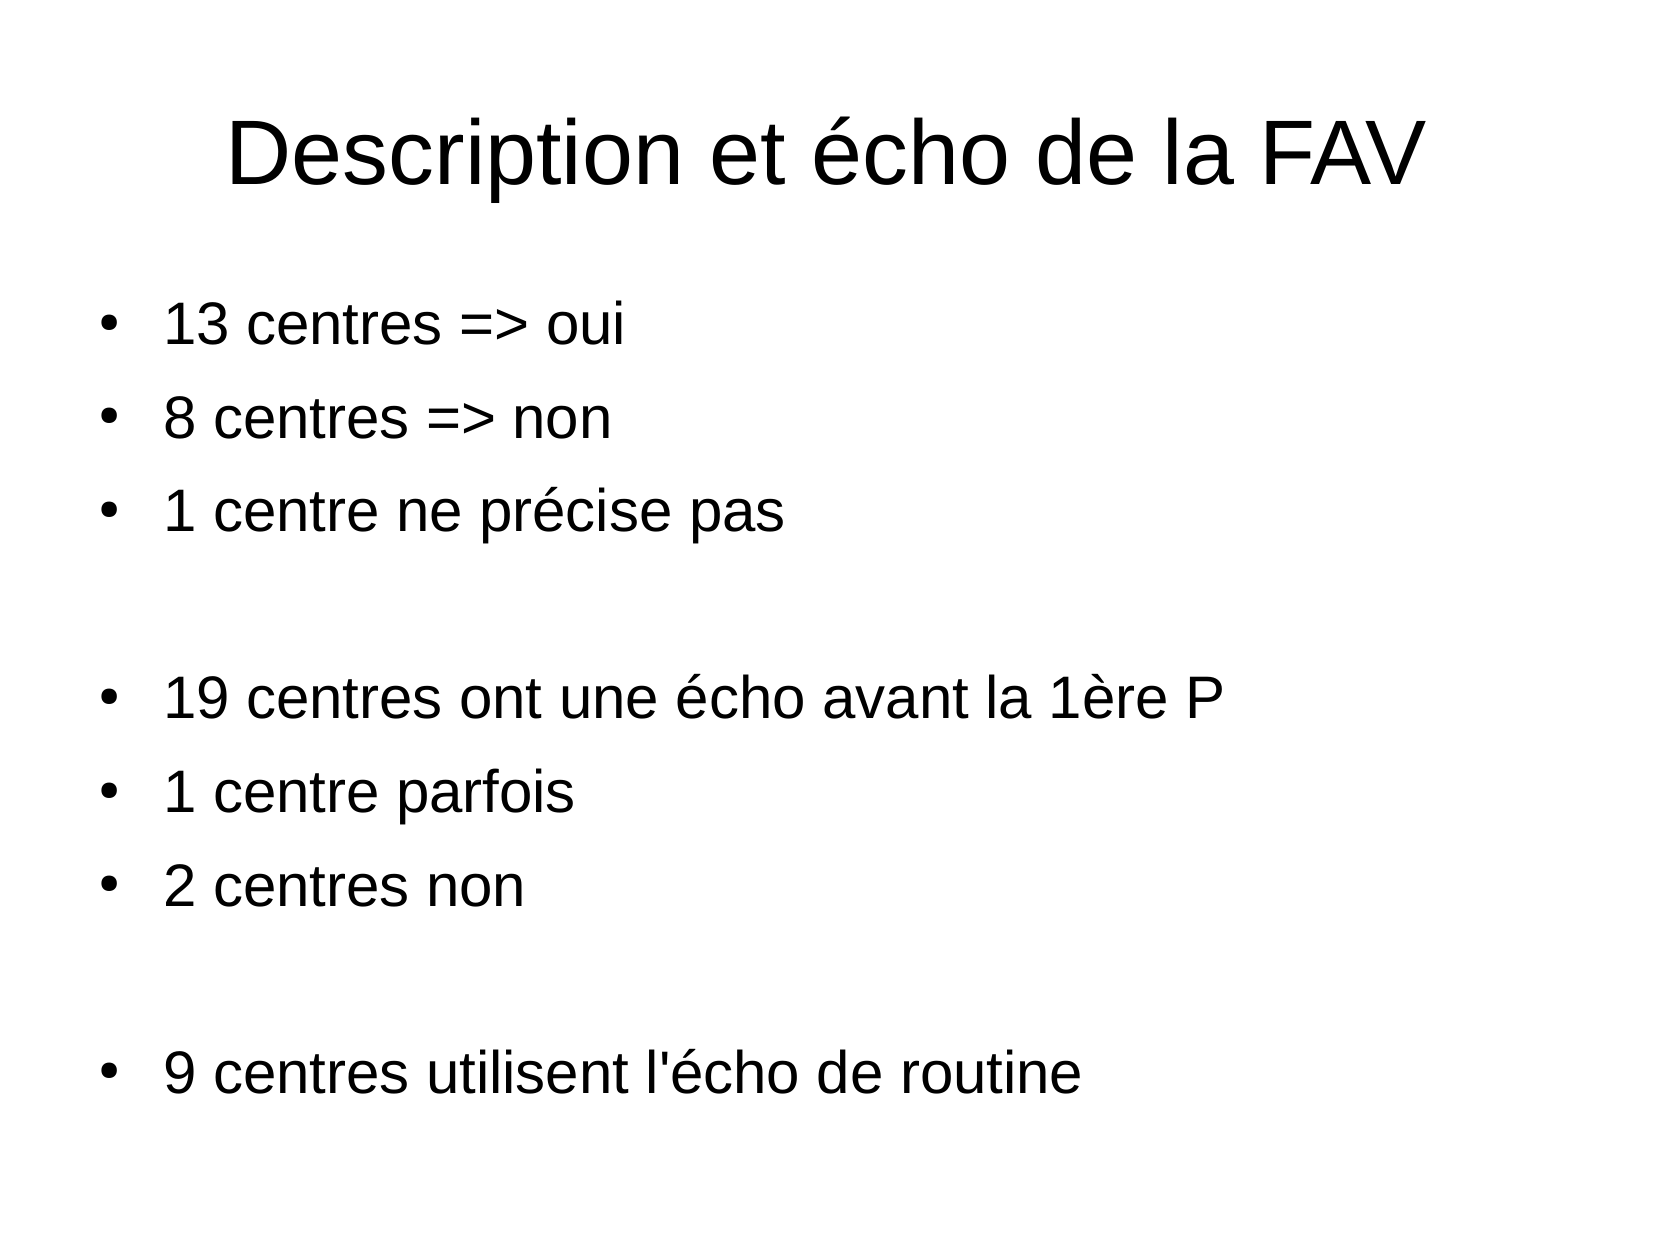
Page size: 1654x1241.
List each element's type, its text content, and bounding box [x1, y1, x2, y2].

title Description et écho de la FAV [82, 49, 1571, 257]
list 13 centres => oui 8 centres => non 1 centre ne précise pas 19 centres ont une écho avant la 1ère P 1 centre parfois 2 centres non 9 centres utilisent l'écho de routine [82, 290, 1571, 1109]
